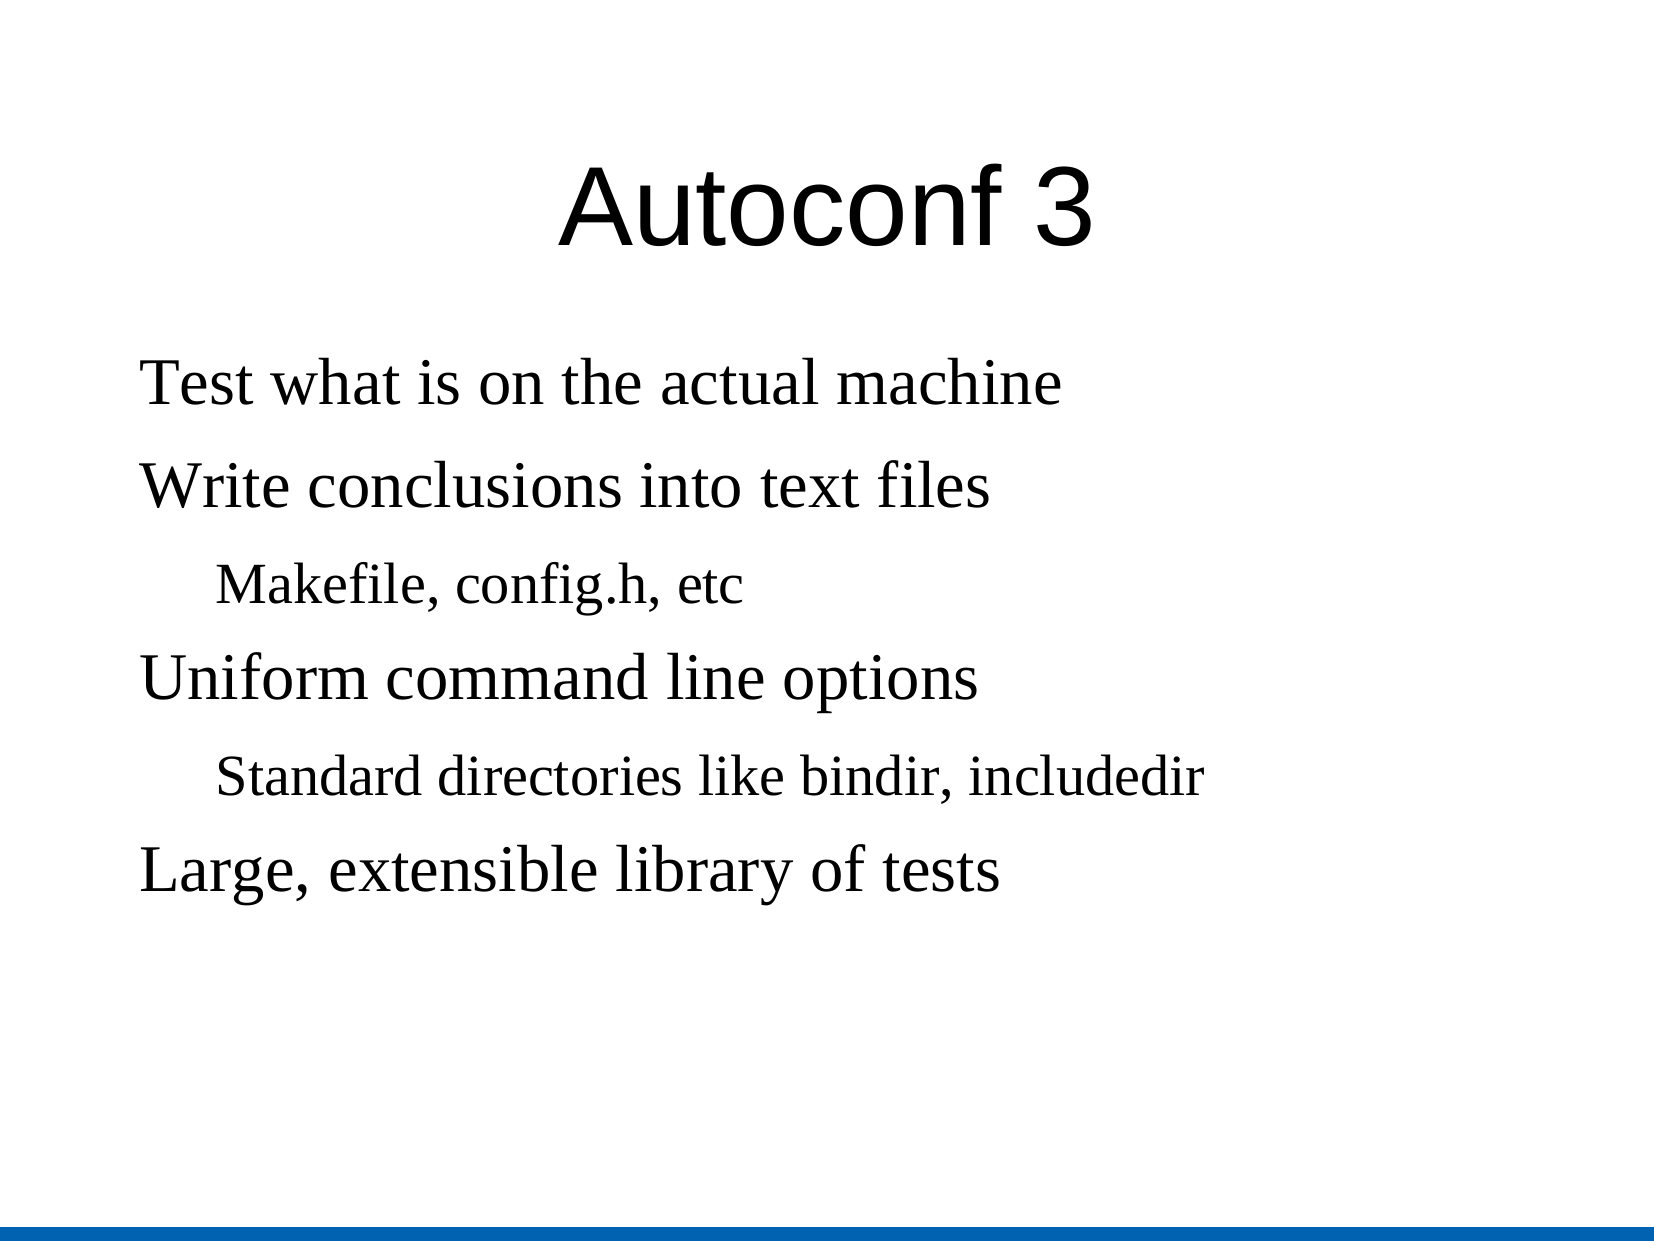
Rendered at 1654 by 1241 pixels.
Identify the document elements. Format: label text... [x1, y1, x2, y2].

list Test what is on the actual machine Write conclusions into text files Makefile, config.h, etc Uniform command line options Standard directories like bindir, includedir Large, extensible library of tests [121, 344, 1533, 1127]
title Autoconf 3 [121, 102, 1533, 311]
